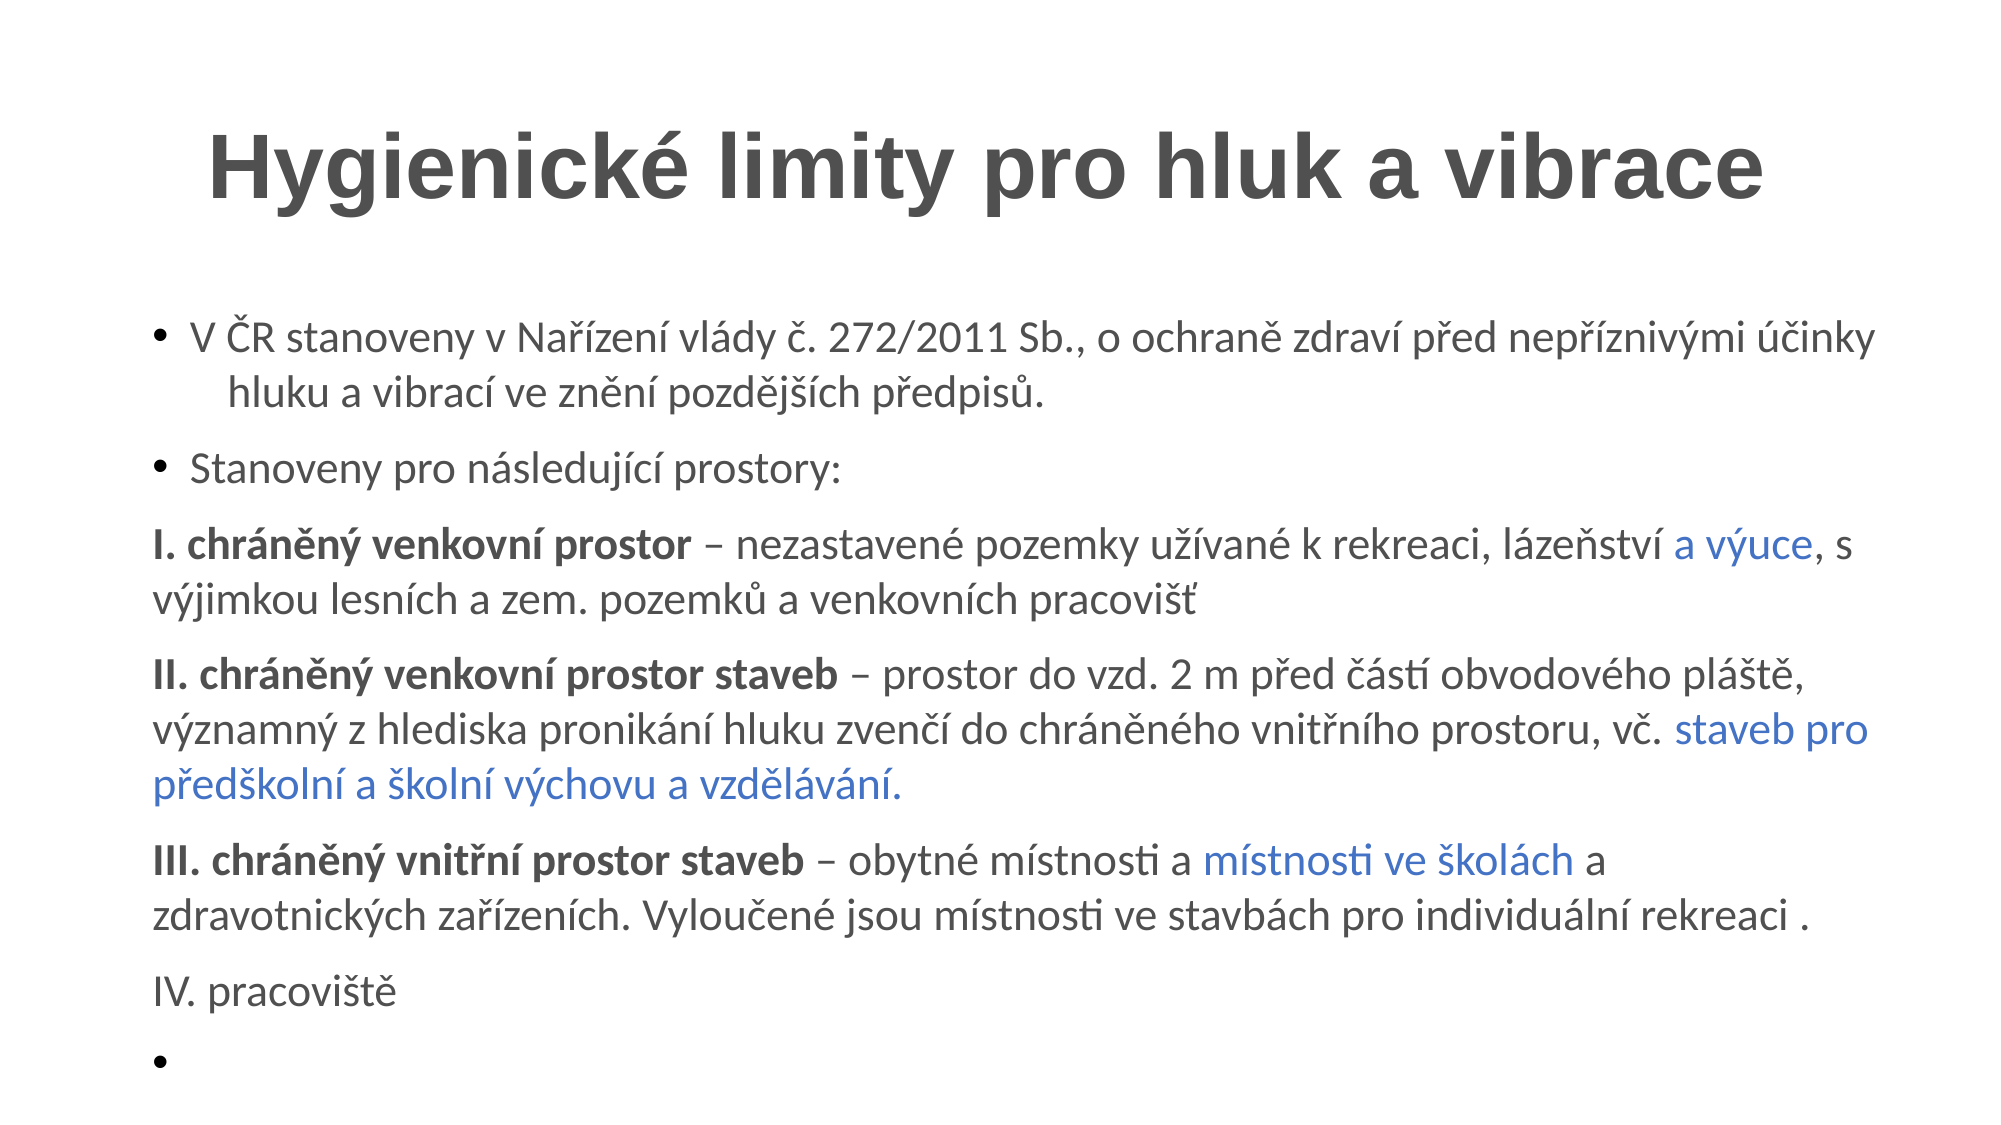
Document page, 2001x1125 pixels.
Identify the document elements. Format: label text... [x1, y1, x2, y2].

title Hygienické limity pro hluk a vibrace [137, 59, 1863, 278]
list V ČR stanoveny v Nařízení vlády č. 272/2011 Sb., o ochraně zdraví před nepříznivými účinky hluku a vibrací ve znění pozdějších předpisů. Stanoveny pro následující prostory: I. chráněný venkovní prostor – nezastavené pozemky užívané k rekreaci, lázeňství a výuce, s výjimkou lesních a zem. pozemků a venkovních pracovišť II. chráněný venkovní prostor staveb – prostor do vzd. 2 m před částí obvodového pláště, významný z hlediska pronikání hluku zvenčí do chráněného vnitřního prostoru, vč. staveb pro předškolní a školní výchovu a vzdělávání. III. chráněný vnitřní prostor staveb – obytné místnosti a místnosti ve školách a zdravotnických zařízeních. Vyloučené jsou místnosti ve stavbách pro individuální rekreaci . IV. pracoviště [137, 299, 1893, 1066]
